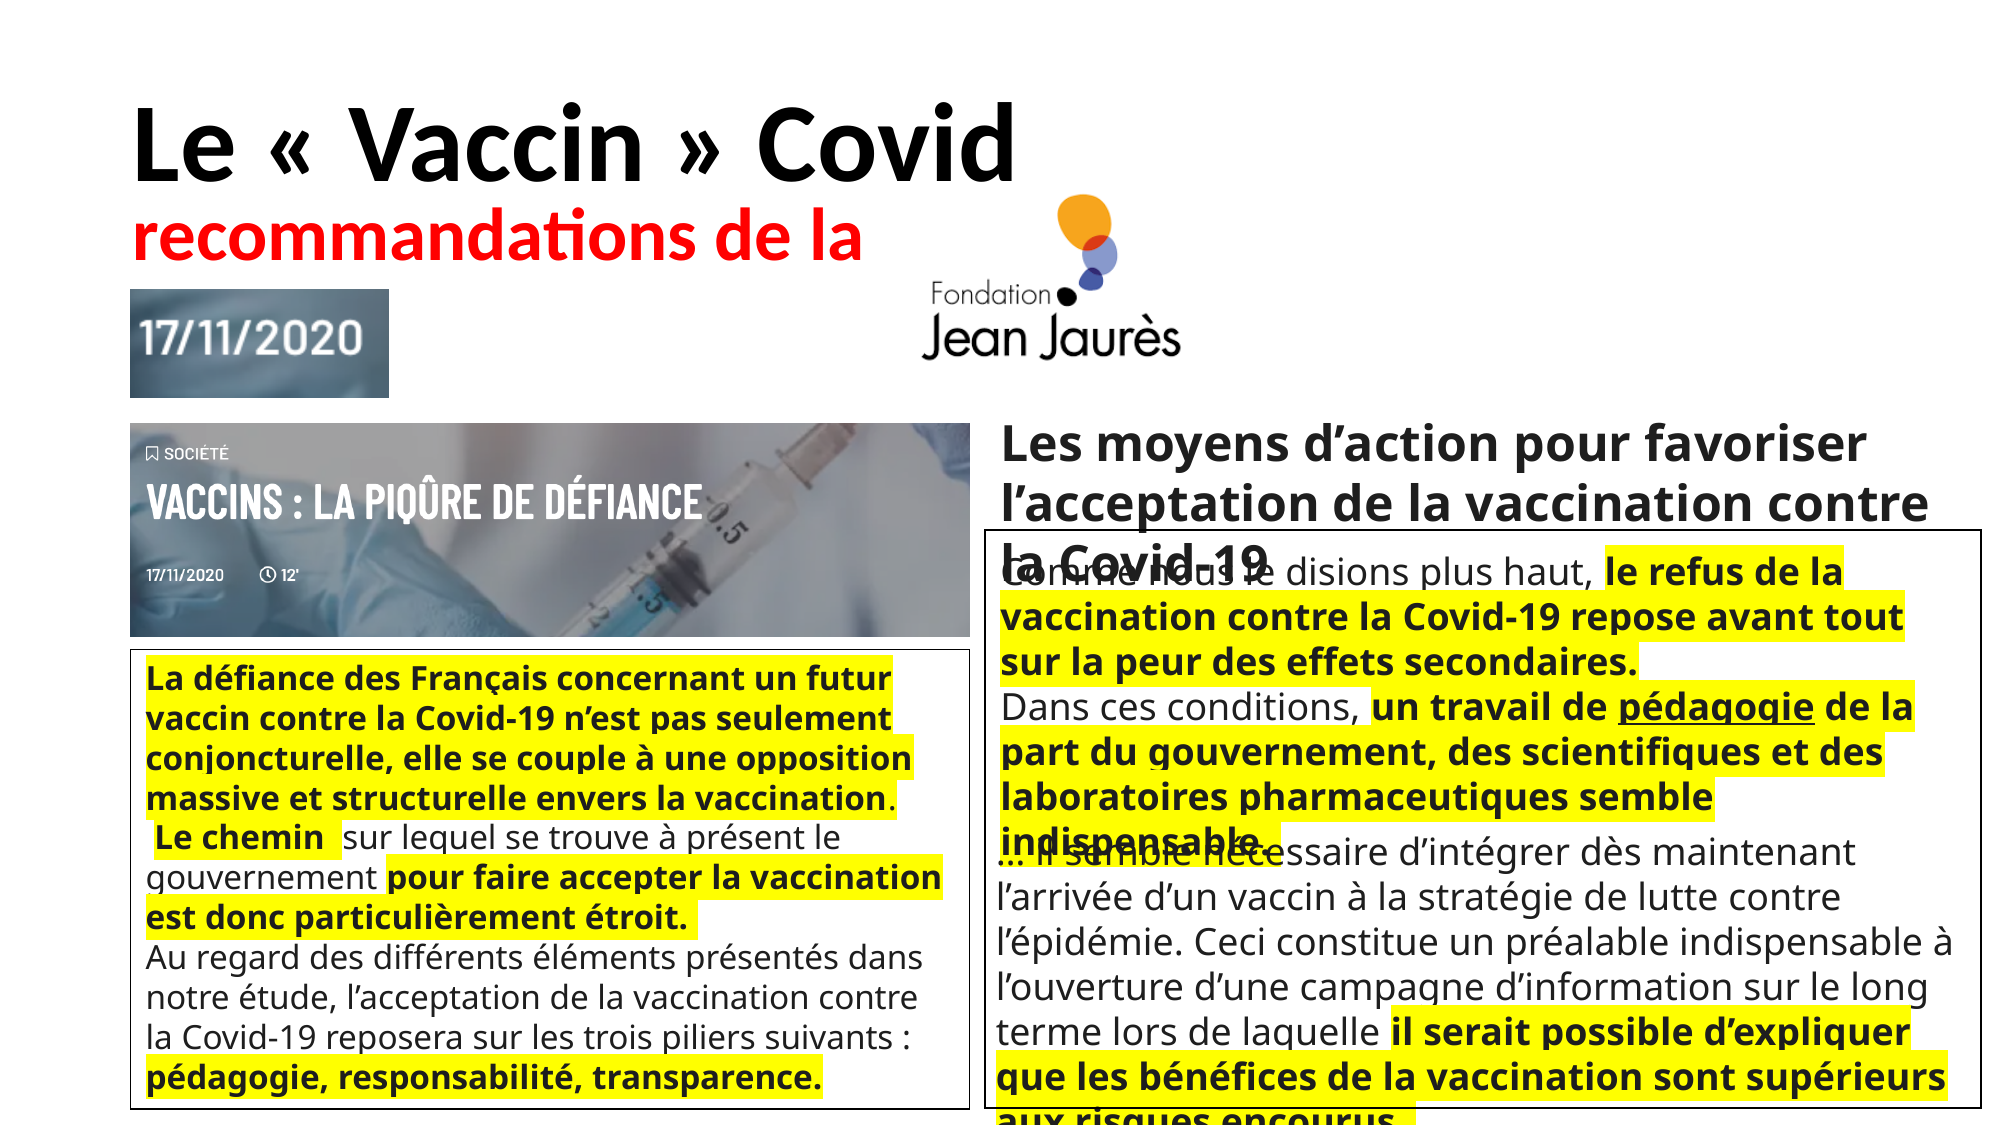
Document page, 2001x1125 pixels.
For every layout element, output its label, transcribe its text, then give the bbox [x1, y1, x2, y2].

text_box Comme nous le disions plus haut, le refus de la vaccination contre la Covid-19 repose avant tout sur la peur des effets secondaires. Dans ces conditions, un travail de pédagogie de la part du gouvernement, des scientifiques et des laboratoires pharmaceutiques semble indispensable. [986, 540, 1977, 820]
text_box Le « Vaccin » Covid recommandations de la [117, 76, 1883, 294]
picture [900, 294, 1199, 377]
text_box La défiance des Français concernant un futur vaccin contre la Covid-19 n’est pas seulement conjoncturelle, elle se couple à une opposition massive et structurelle envers la vaccination. Le chemin sur lequel se trouve à présent le gouvernement pour faire accepter la vaccination est donc particulièrement étroit. Au regard des différents éléments présentés dans notre étude, l’acceptation de la vaccination contre la Covid-19 reposera sur les trois piliers suivants : pédagogie, responsabilité, transparence. [130, 649, 970, 1109]
picture [130, 423, 970, 637]
text_box … il semble nécessaire d’intégrer dès maintenant l’arrivée d’un vaccin à la stratégie de lutte contre l’épidémie. Ceci constitue un préalable indispensable à l’ouverture d’une campagne d’information sur le long terme lors de laquelle il serait possible d’expliquer que les bénéfices de la vaccination sont supérieurs aux risques encourus. [986, 820, 1980, 1107]
picture [130, 294, 389, 398]
text_box Les moyens d’action pour favoriser l’acceptation de la vaccination contre la Covid-19 [986, 531, 1955, 540]
text_box Les moyens d’action pour favoriser l’acceptation de la vaccination contre la Covid-19 [985, 404, 1955, 529]
